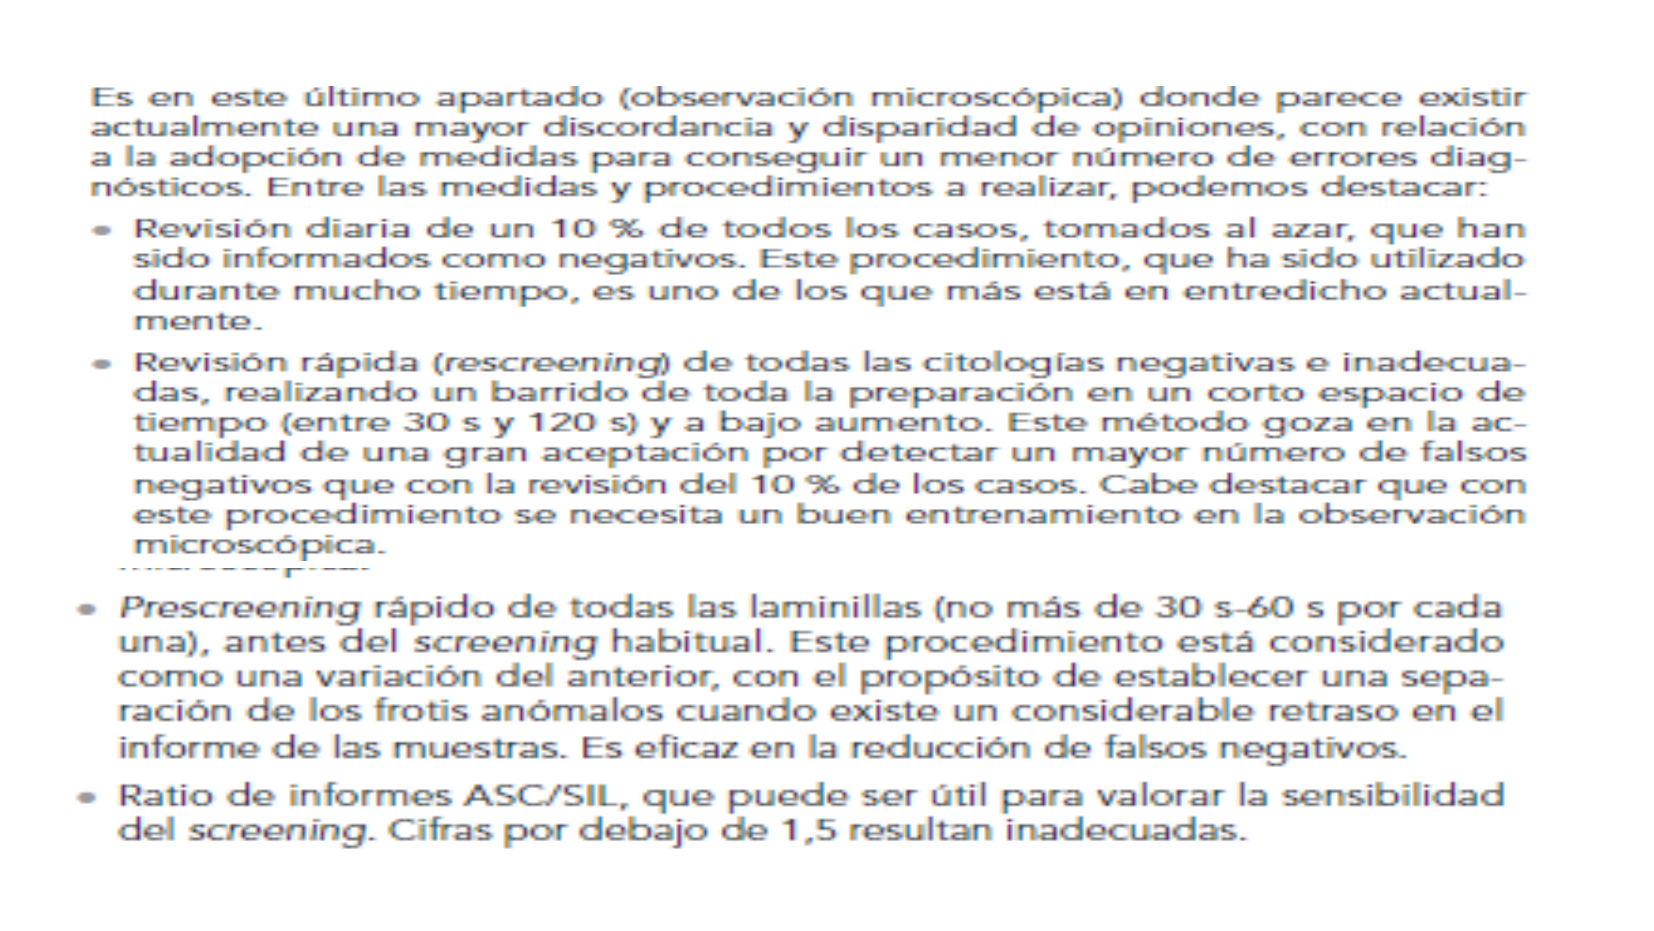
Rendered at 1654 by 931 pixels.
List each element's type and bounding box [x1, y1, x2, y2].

picture [29, 568, 1565, 857]
picture [59, 86, 1565, 562]
